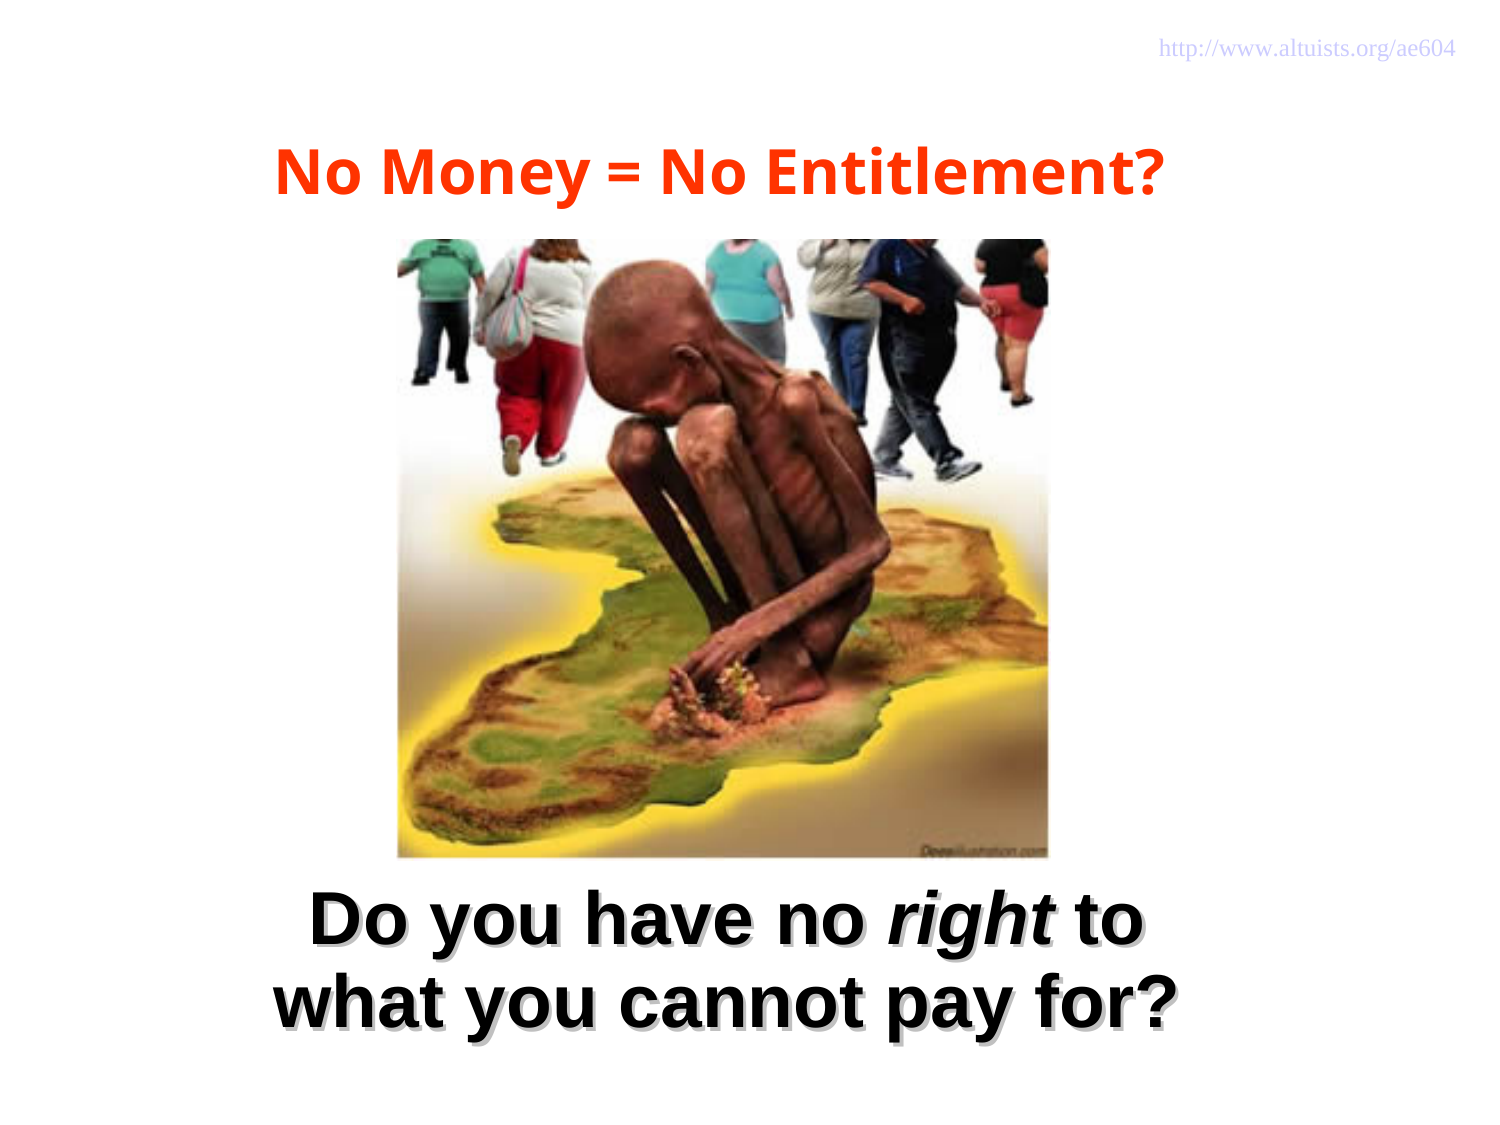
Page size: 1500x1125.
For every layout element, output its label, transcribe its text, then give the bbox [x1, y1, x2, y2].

text_box No Money = No Entitlement? [259, 122, 1215, 230]
text_box http://www.altuists.org/ae604 [753, 26, 1471, 79]
text_box Do you have no right to what you cannot pay for? [209, 869, 1245, 1053]
picture [396, 239, 1051, 861]
